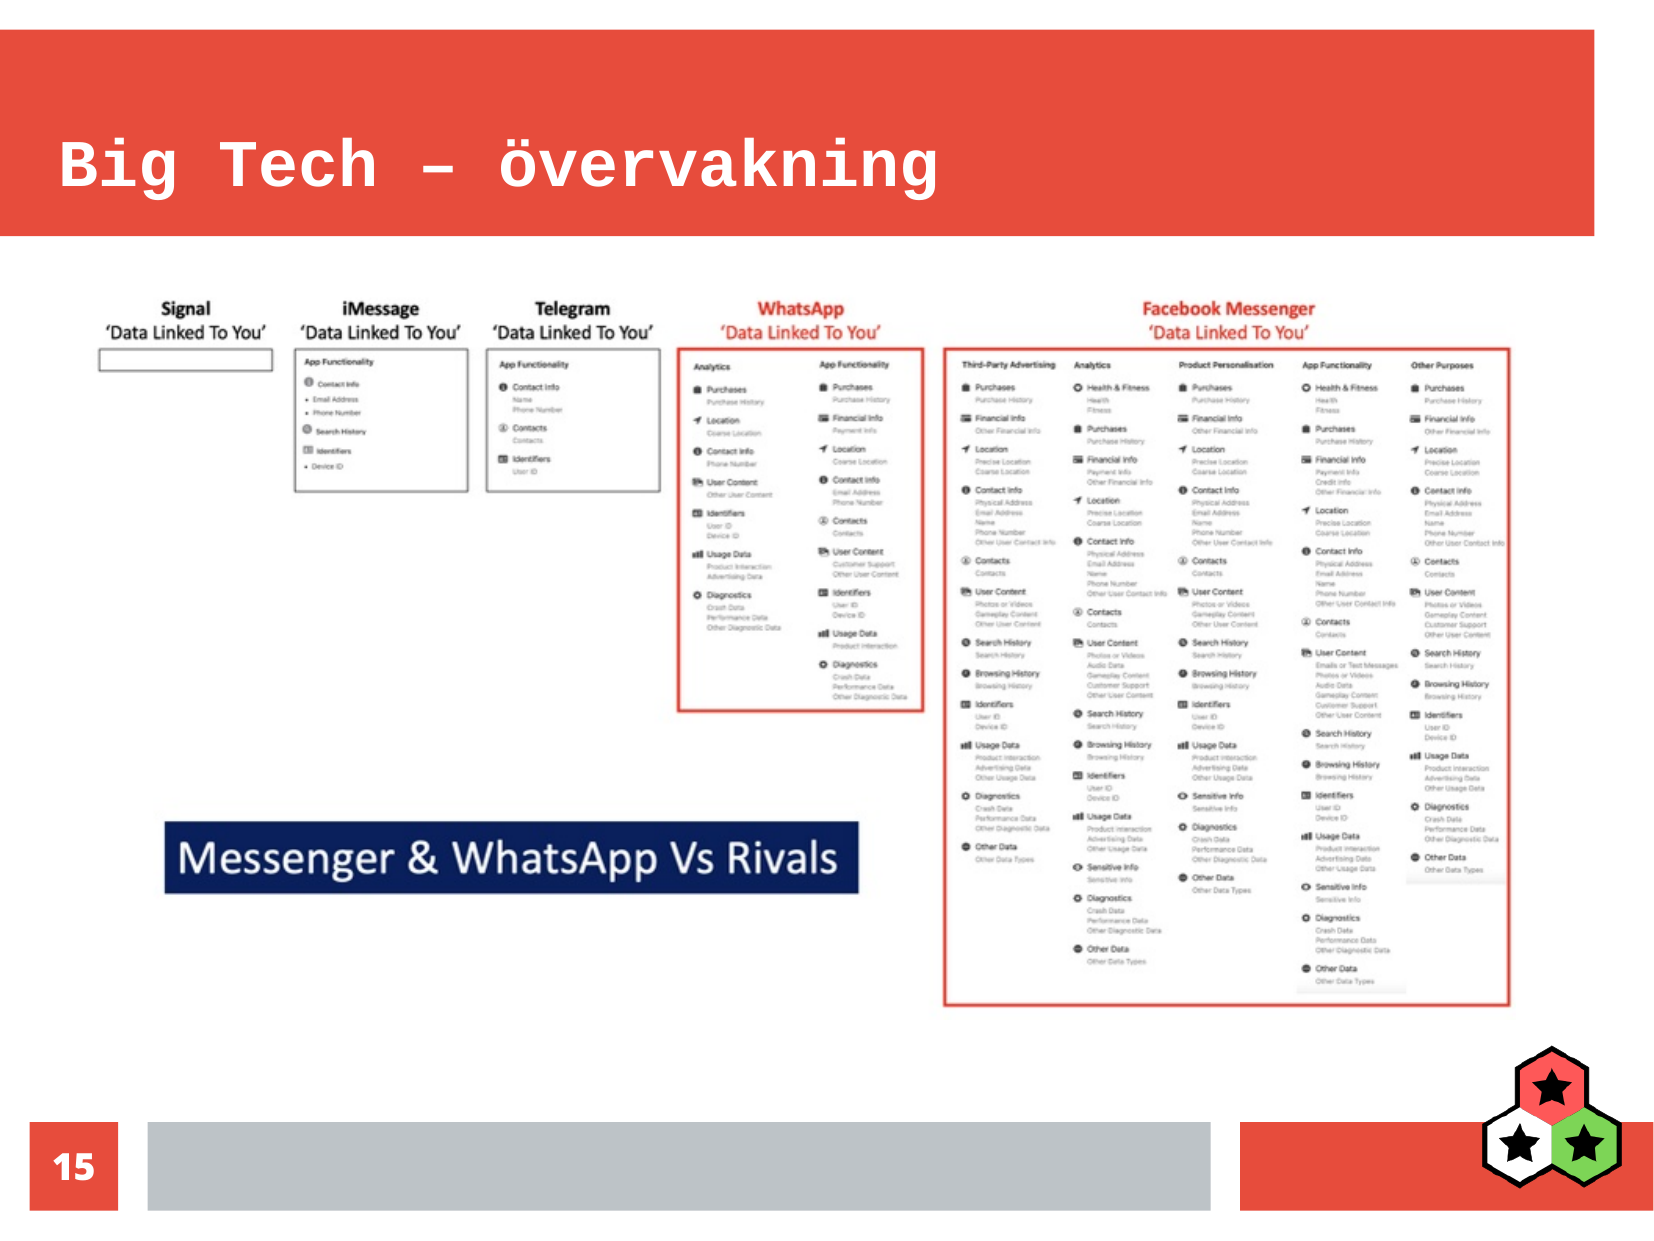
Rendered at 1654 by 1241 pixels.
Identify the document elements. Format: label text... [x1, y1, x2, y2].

picture [79, 273, 1516, 1021]
title Big Tech – övervakning [59, 59, 1595, 207]
picture [1463, 1028, 1640, 1205]
